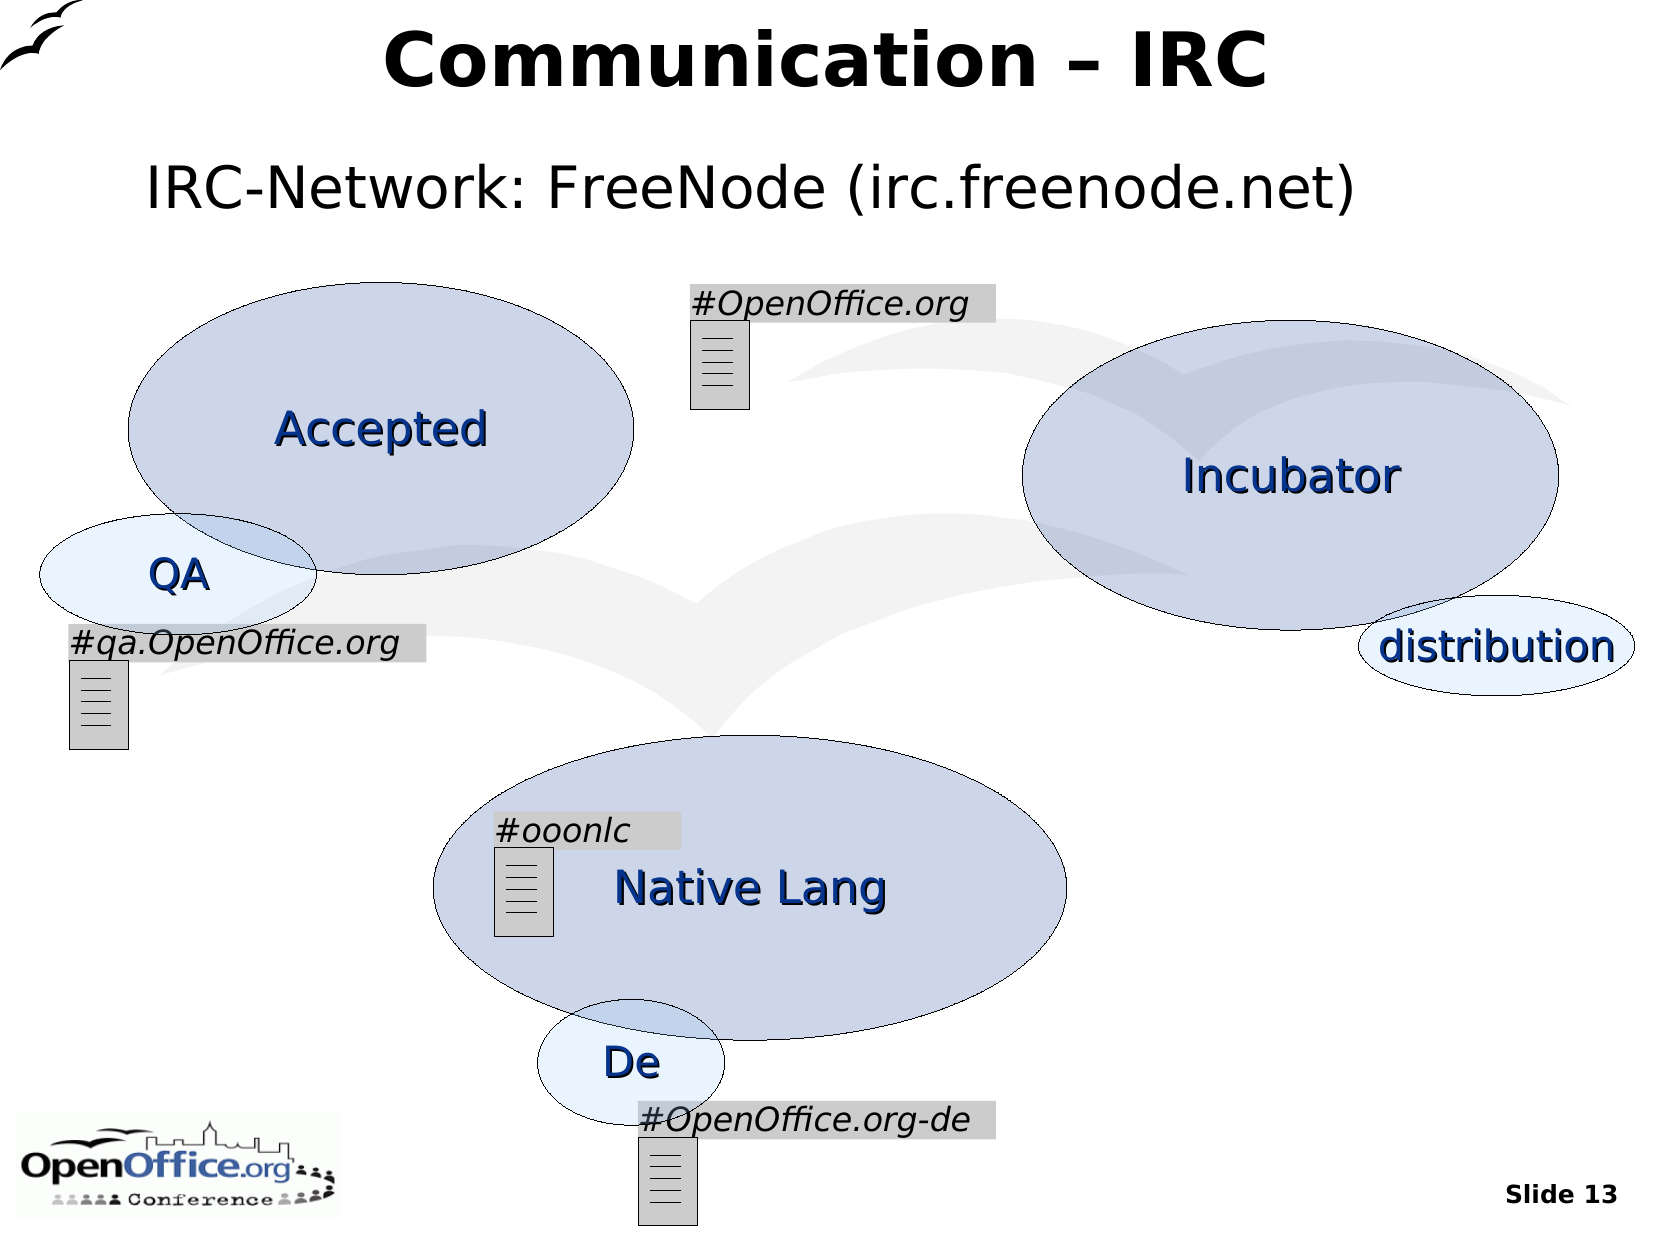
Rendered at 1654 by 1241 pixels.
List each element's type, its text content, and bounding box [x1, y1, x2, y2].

text_box QA [39, 513, 317, 635]
text_box Native Lang [433, 735, 1067, 1041]
text_box [690, 320, 750, 410]
text_box #ooonlc [493, 811, 682, 850]
text_box #OpenOffice.org-de [637, 1100, 996, 1140]
text_box #qa.OpenOffice.org [68, 623, 427, 663]
text_box IRC-Network: FreeNode (irc.freenode.net) [145, 154, 1359, 222]
text_box [638, 1137, 698, 1226]
text_box Accepted [128, 282, 634, 575]
text_box [69, 660, 129, 750]
picture [15, 1112, 341, 1220]
text_box De [537, 999, 725, 1126]
text_box [494, 847, 554, 937]
title Communication – IRC [0, 0, 1654, 121]
text_box Incubator [1022, 320, 1559, 631]
text_box #OpenOffice.org [689, 284, 996, 323]
text_box distribution [1358, 595, 1635, 696]
